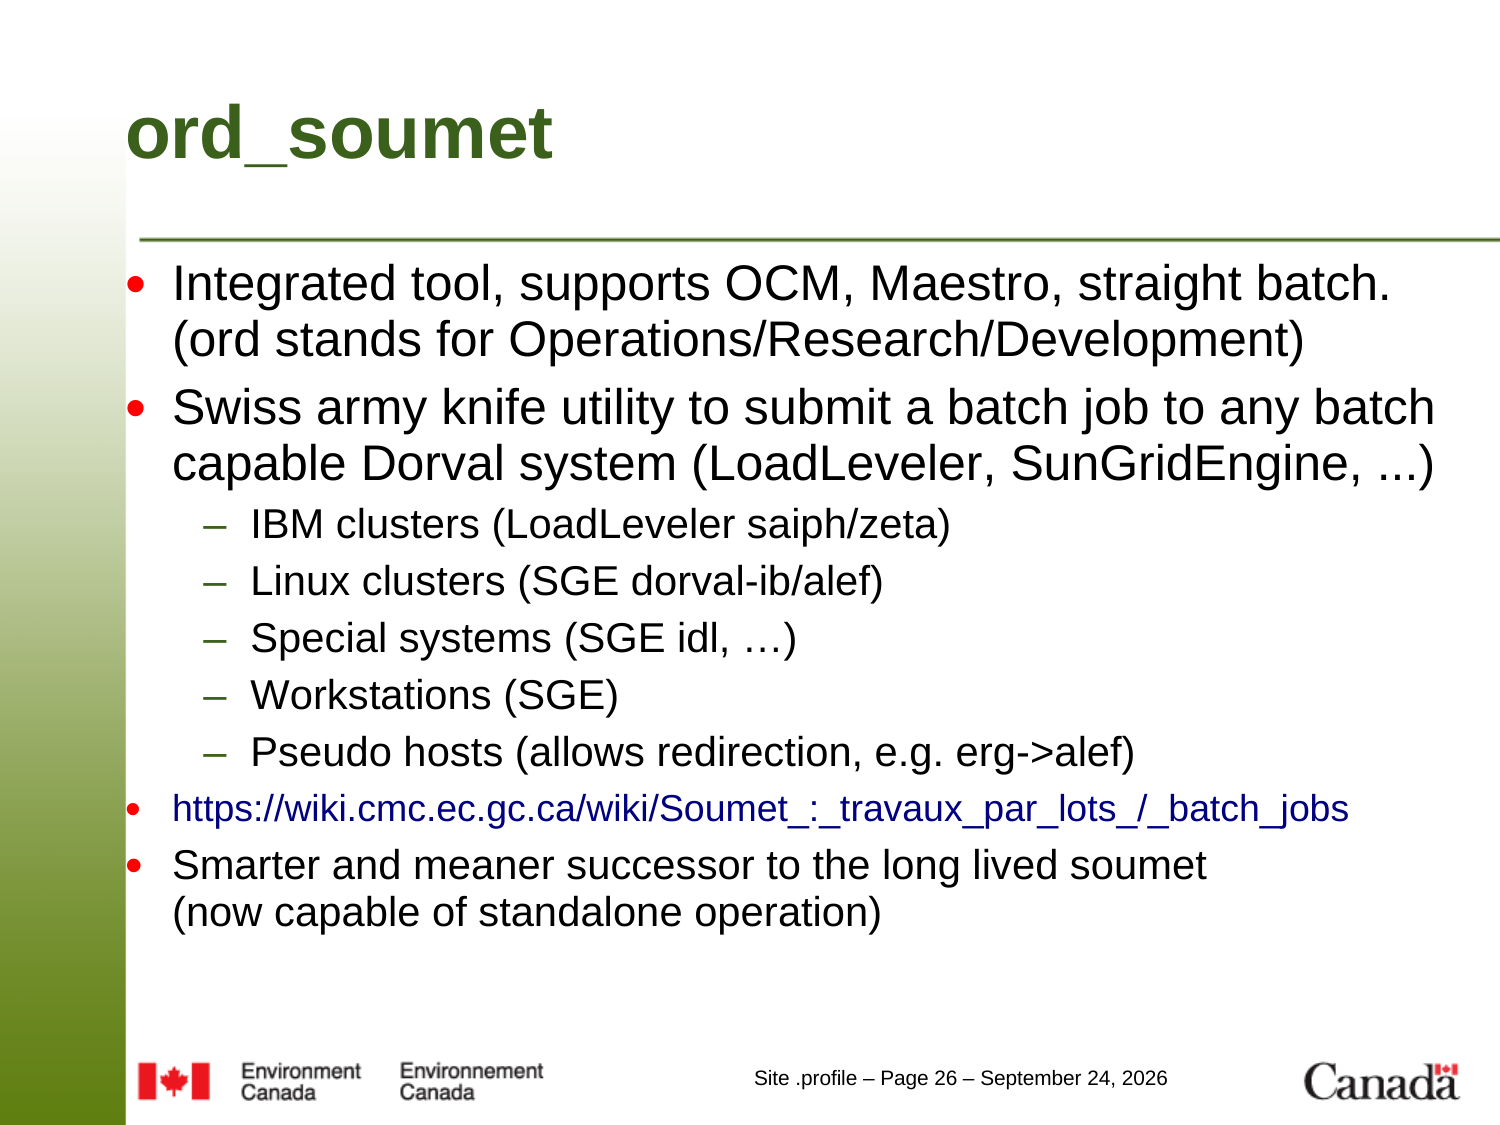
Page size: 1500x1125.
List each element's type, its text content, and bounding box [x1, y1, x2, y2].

picture [0, 0, 1500, 1125]
title ord_soumet [125, 52, 1463, 213]
list Integrated tool, supports OCM, Maestro, straight batch. (ord stands for Operations/Research/Development) Swiss army knife utility to submit a batch job to any batch capable Dorval system (LoadLeveler, SunGridEngine, ...) IBM clusters (LoadLeveler saiph/zeta) Linux clusters (SGE dorval-ib/alef) Special systems (SGE idl, …) Workstations (SGE) Pseudo hosts (allows redirection, e.g. erg->alef) https://wiki.cmc.ec.gc.ca/wiki/Soumet_:_travaux_par_lots_/_batch_jobs Smarter and meaner successor to the long lived soumet (now capable of standalone operation) [125, 255, 1463, 1009]
